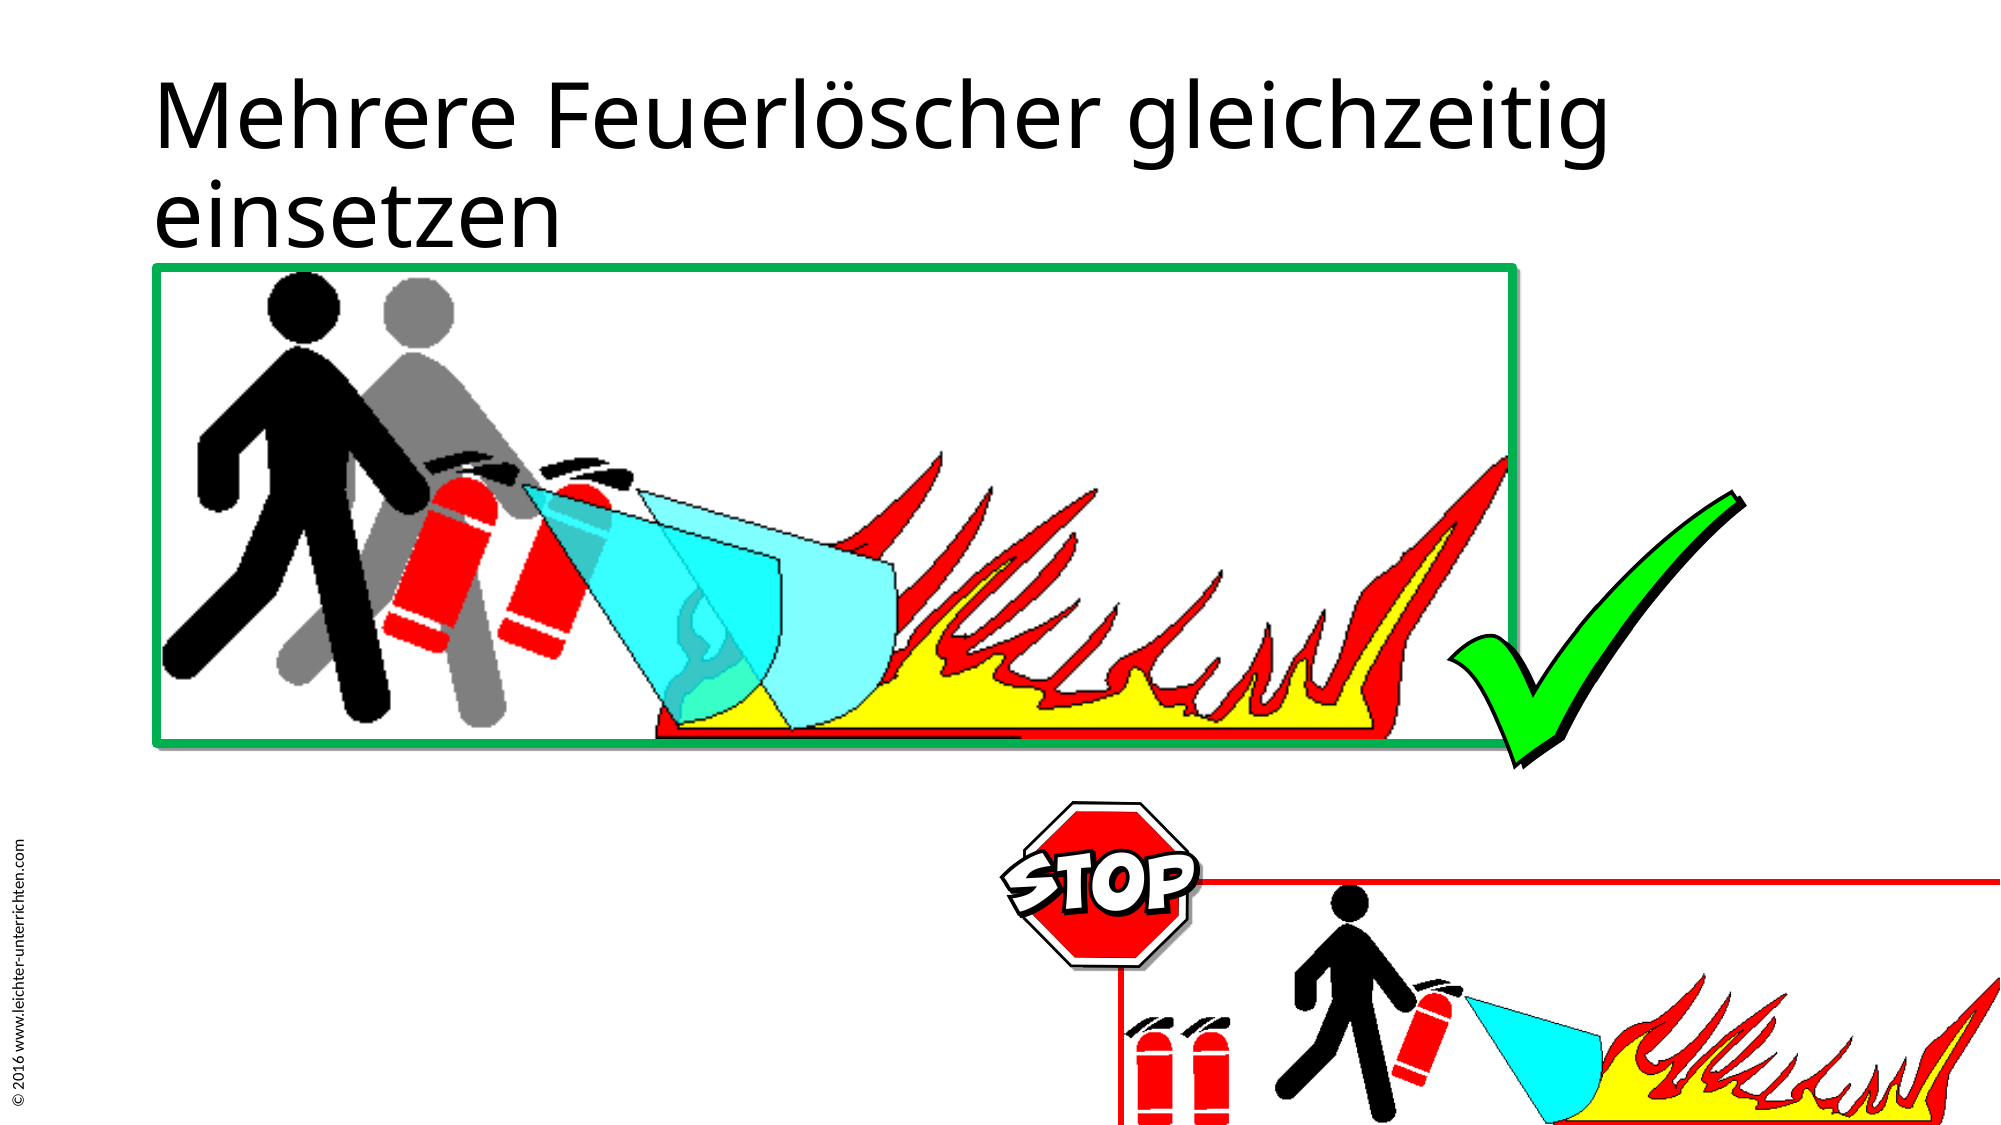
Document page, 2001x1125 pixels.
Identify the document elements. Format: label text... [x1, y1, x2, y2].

title Mehrere Feuerlöscher gleichzeitig einsetzen [137, 59, 1863, 278]
picture [161, 272, 1747, 770]
picture [999, 801, 2000, 1125]
